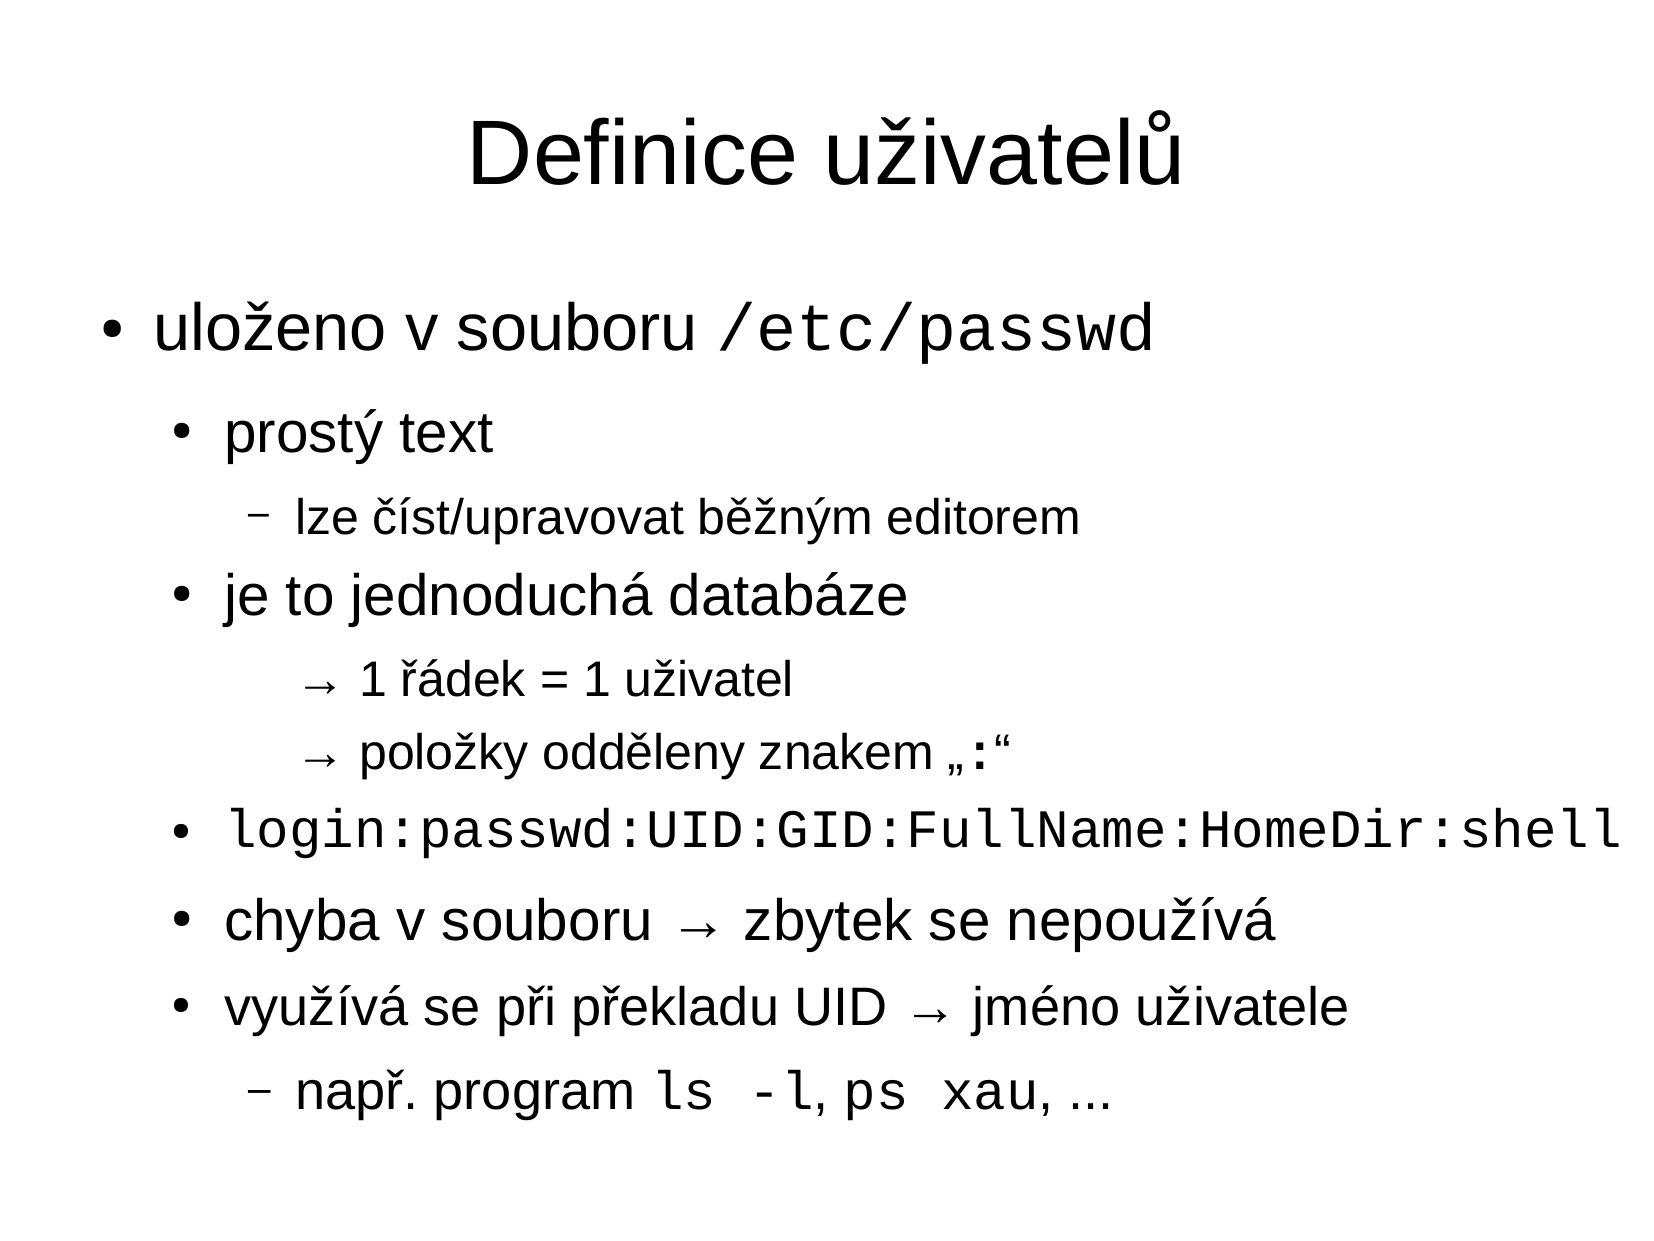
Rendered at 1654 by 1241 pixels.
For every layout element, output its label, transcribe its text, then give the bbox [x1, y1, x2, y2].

list uloženo v souboru /etc/passwd prostý text lze číst/upravovat běžným editorem je to jednoduchá databáze → 1 řádek = 1 uživatel → položky odděleny znakem „:“ login:passwd:UID:GID:FullName:HomeDir:shell chyba v souboru → zbytek se nepoužívá využívá se při překladu UID → jméno uživatele např. program ls -l, ps xau, ... [82, 290, 1654, 1126]
title Definice uživatelů [82, 56, 1571, 250]
